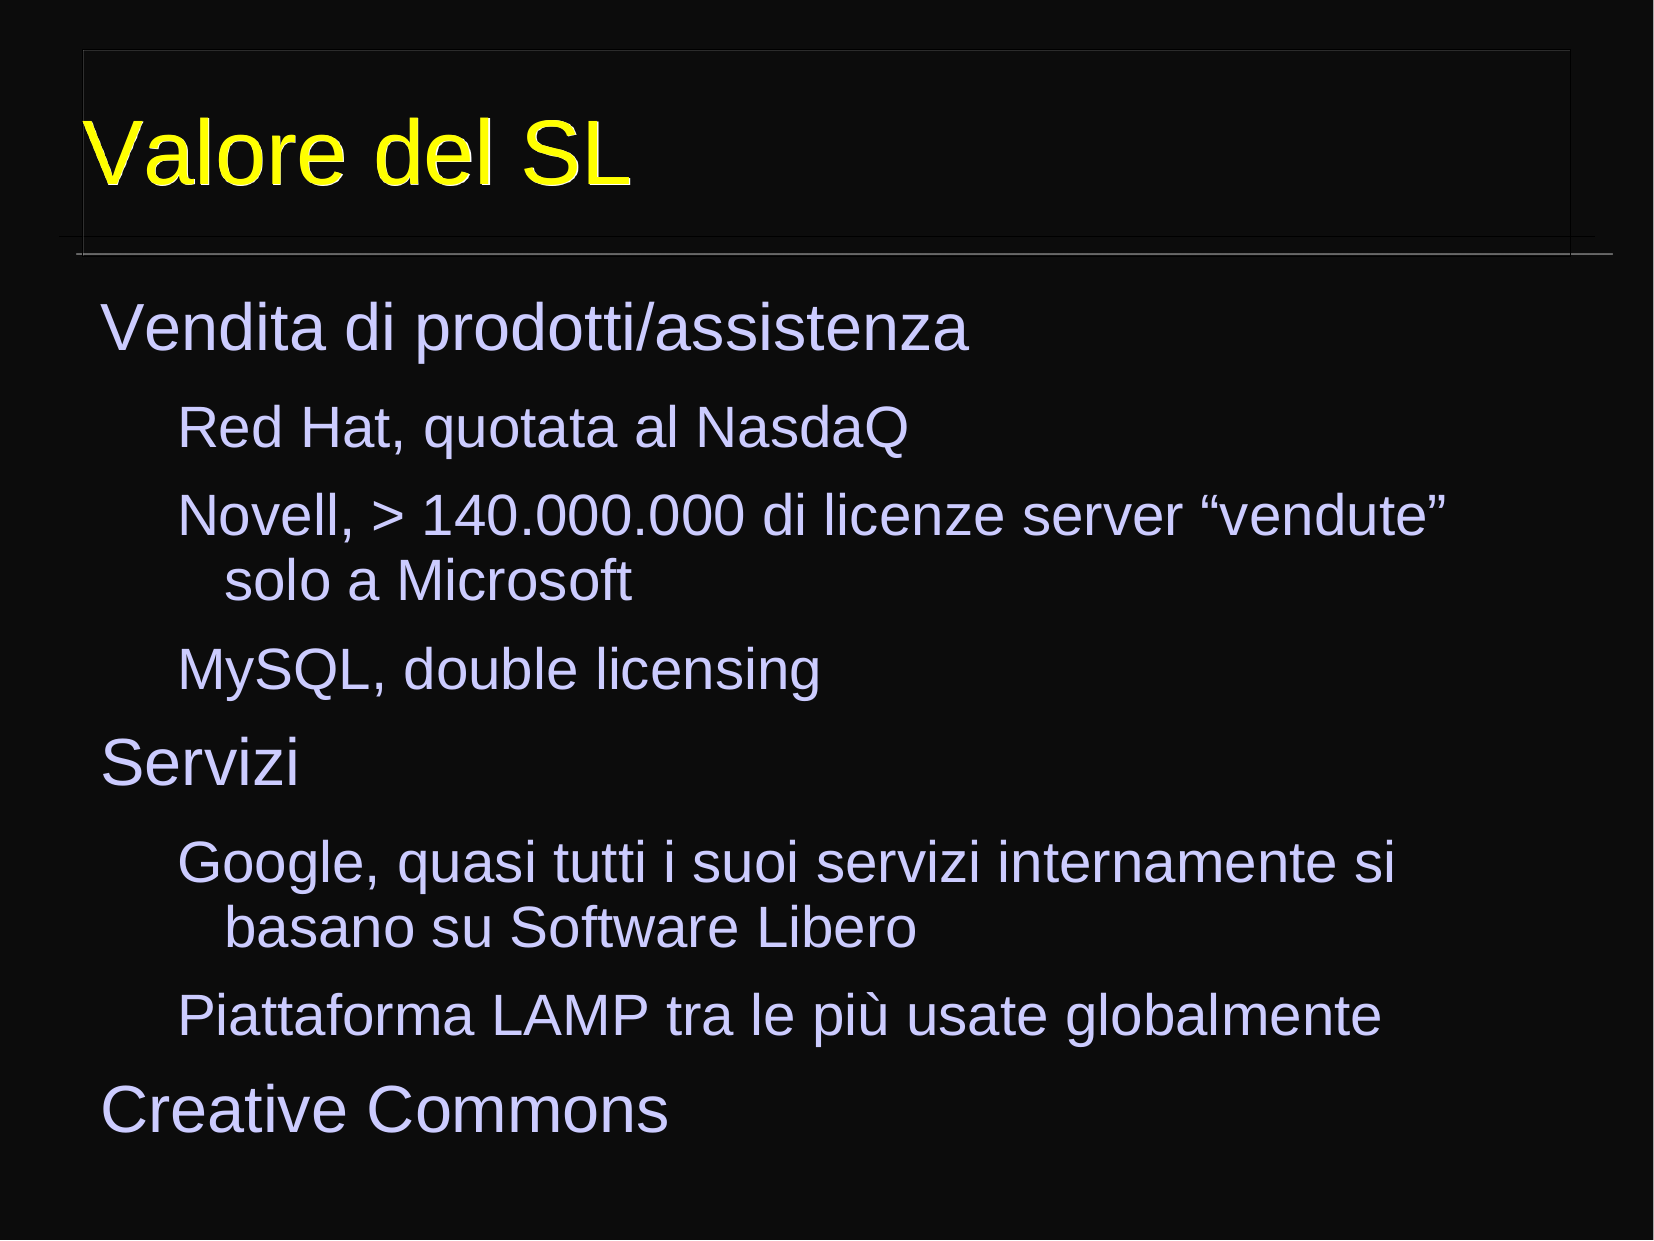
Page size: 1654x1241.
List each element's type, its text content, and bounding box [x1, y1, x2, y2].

list Vendita di prodotti/assistenza Red Hat, quotata al NasdaQ Novell, > 140.000.000 di licenze server “vendute” solo a Microsoft MySQL, double licensing Servizi Google, quasi tutti i suoi servizi internamente si basano su Software Libero Piattaforma LAMP tra le più usate globalmente Creative Commons [82, 290, 1571, 1147]
title Valore del SL [82, 49, 1571, 257]
